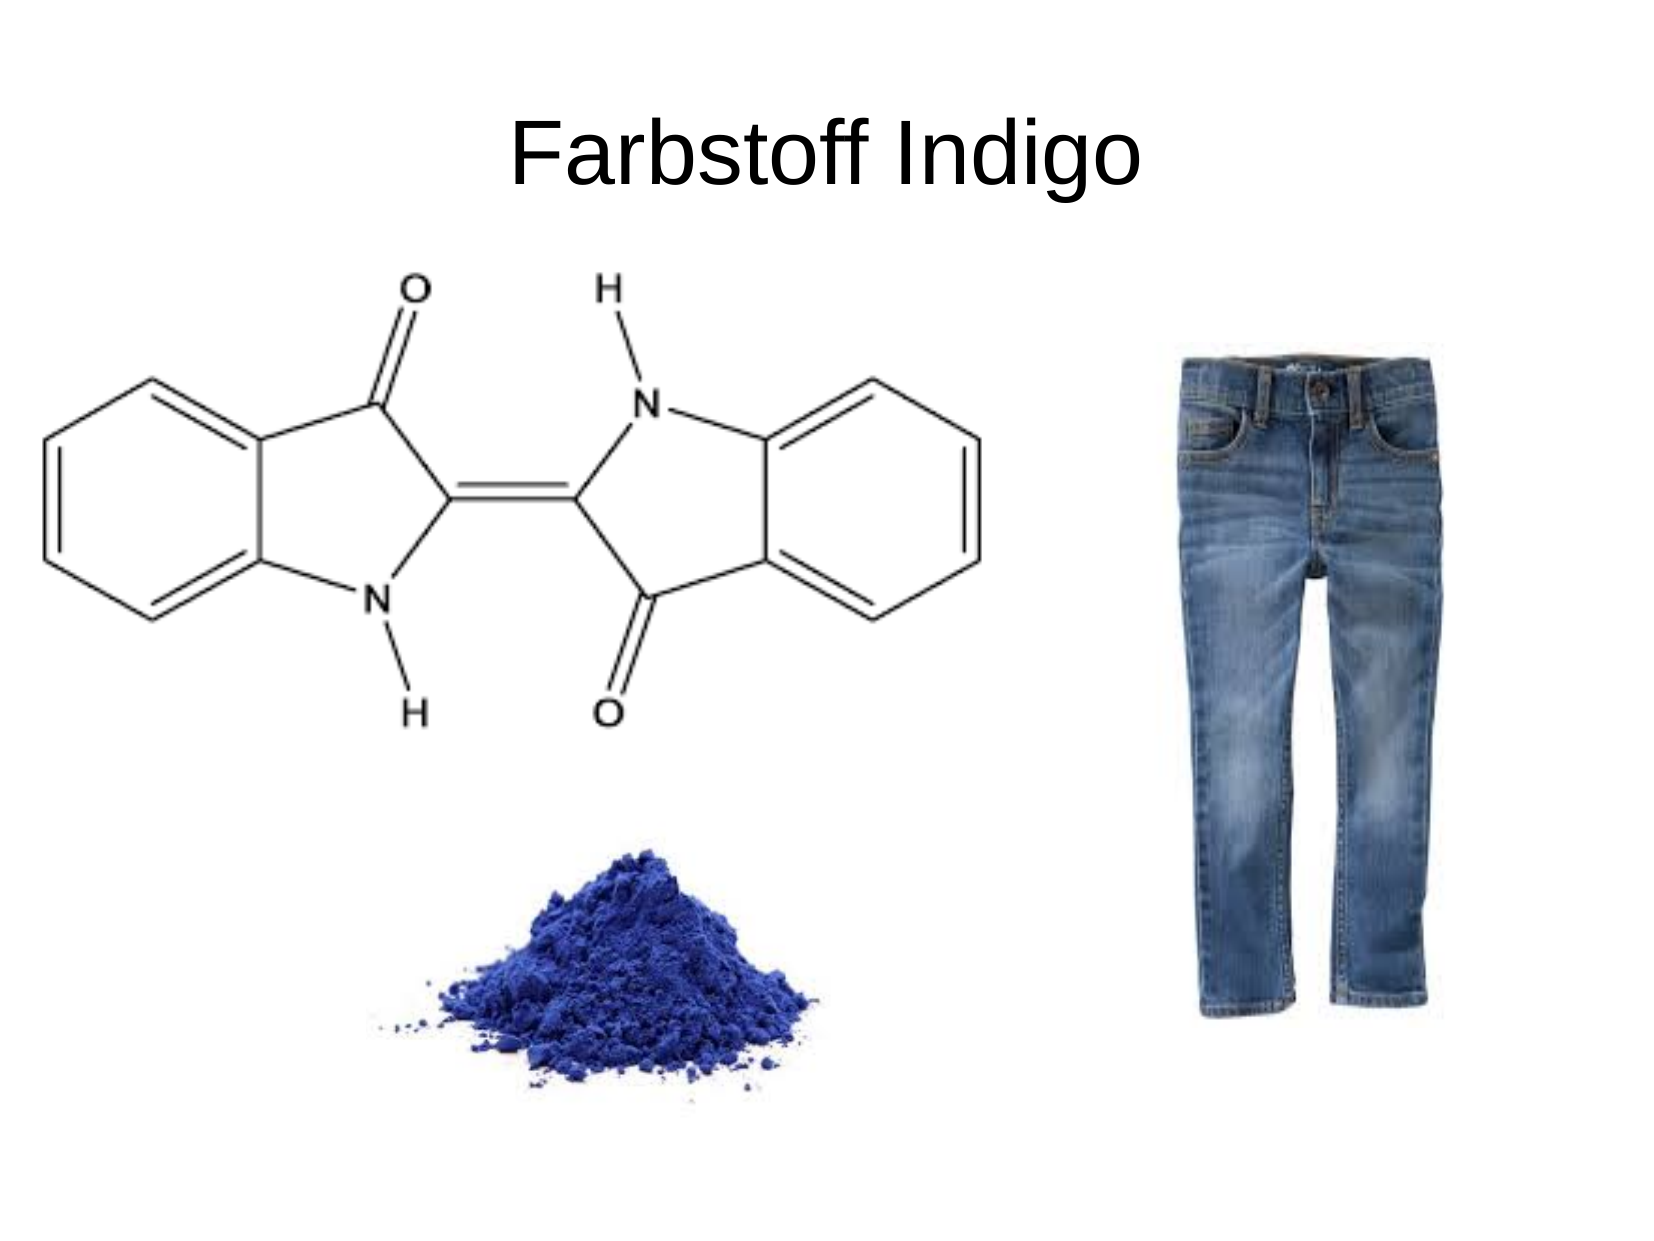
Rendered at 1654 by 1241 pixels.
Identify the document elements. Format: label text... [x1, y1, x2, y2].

picture [35, 268, 991, 733]
picture [366, 791, 889, 1143]
title Farbstoff Indigo [82, 49, 1571, 257]
picture [1086, 342, 1536, 1028]
